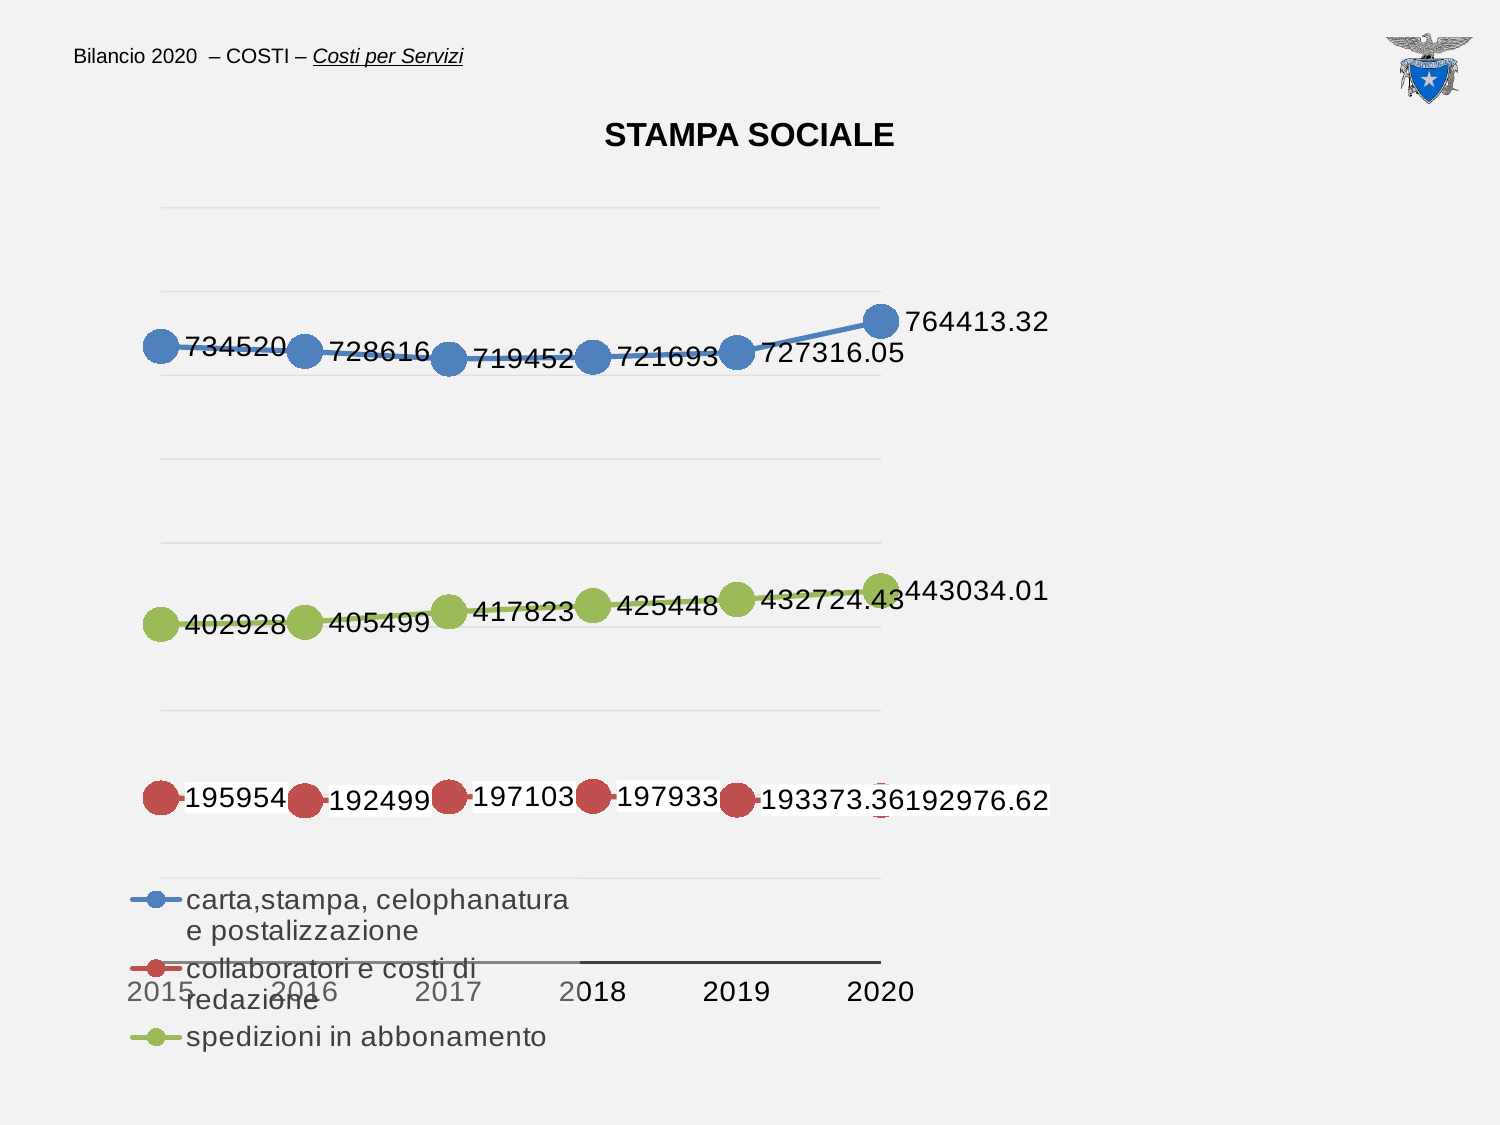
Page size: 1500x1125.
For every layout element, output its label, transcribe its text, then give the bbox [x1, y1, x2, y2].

chart [100, 191, 1412, 1059]
text_box STAMPA SOCIALE [177, 105, 1323, 162]
text_box Bilancio 2020 – COSTI – Costi per Servizi [58, 35, 622, 76]
picture [1382, 29, 1477, 112]
